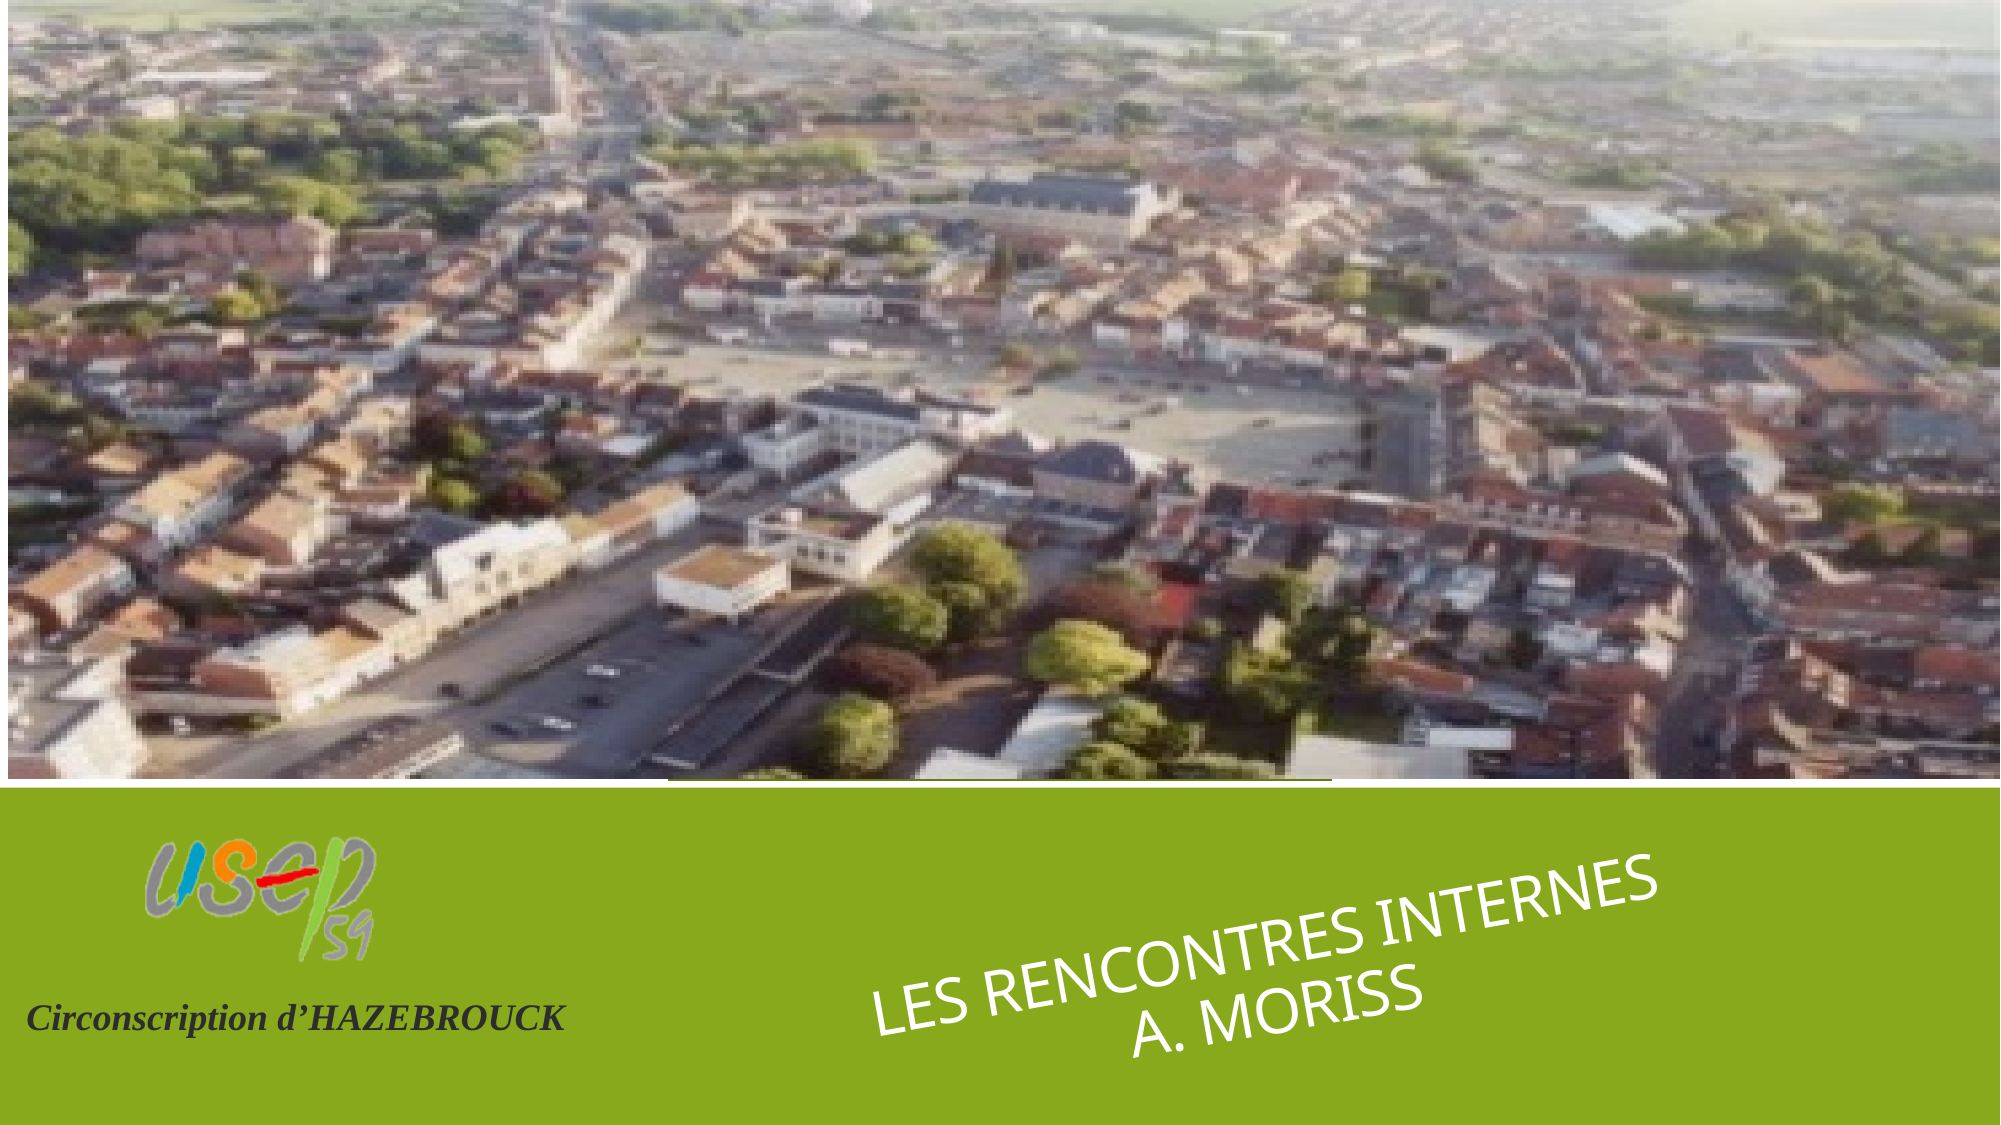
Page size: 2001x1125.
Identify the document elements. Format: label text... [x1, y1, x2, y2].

text_box Circonscription d’HAZEBROUCK [11, 985, 580, 1046]
title Les rencontres internes A. Moriss [562, 780, 1983, 1125]
picture [137, 824, 398, 972]
picture [8, 0, 2000, 779]
